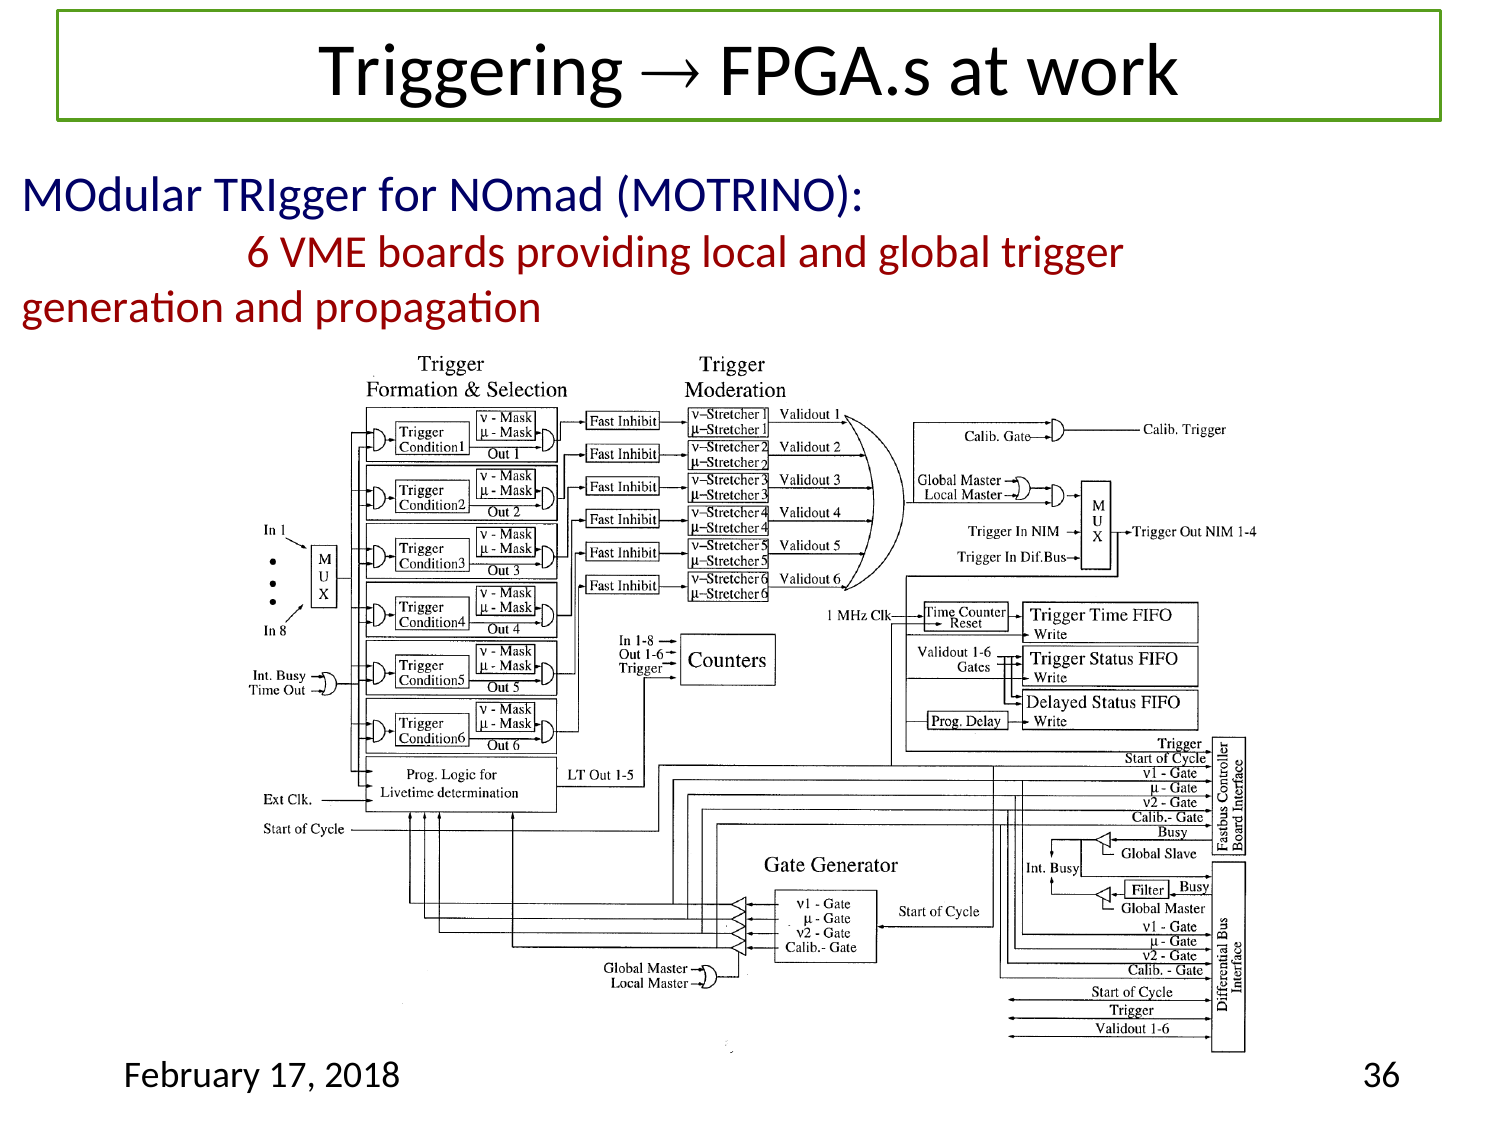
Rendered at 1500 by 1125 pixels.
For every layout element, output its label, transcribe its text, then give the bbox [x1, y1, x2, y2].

title MOdular TRIgger for NOmad (MOTRINO): 6 VME boards providing local and global trigger generation and propagation [6, 148, 1336, 346]
title Triggering  FPGA.s at work [57, 10, 1441, 121]
picture [230, 345, 1281, 1061]
